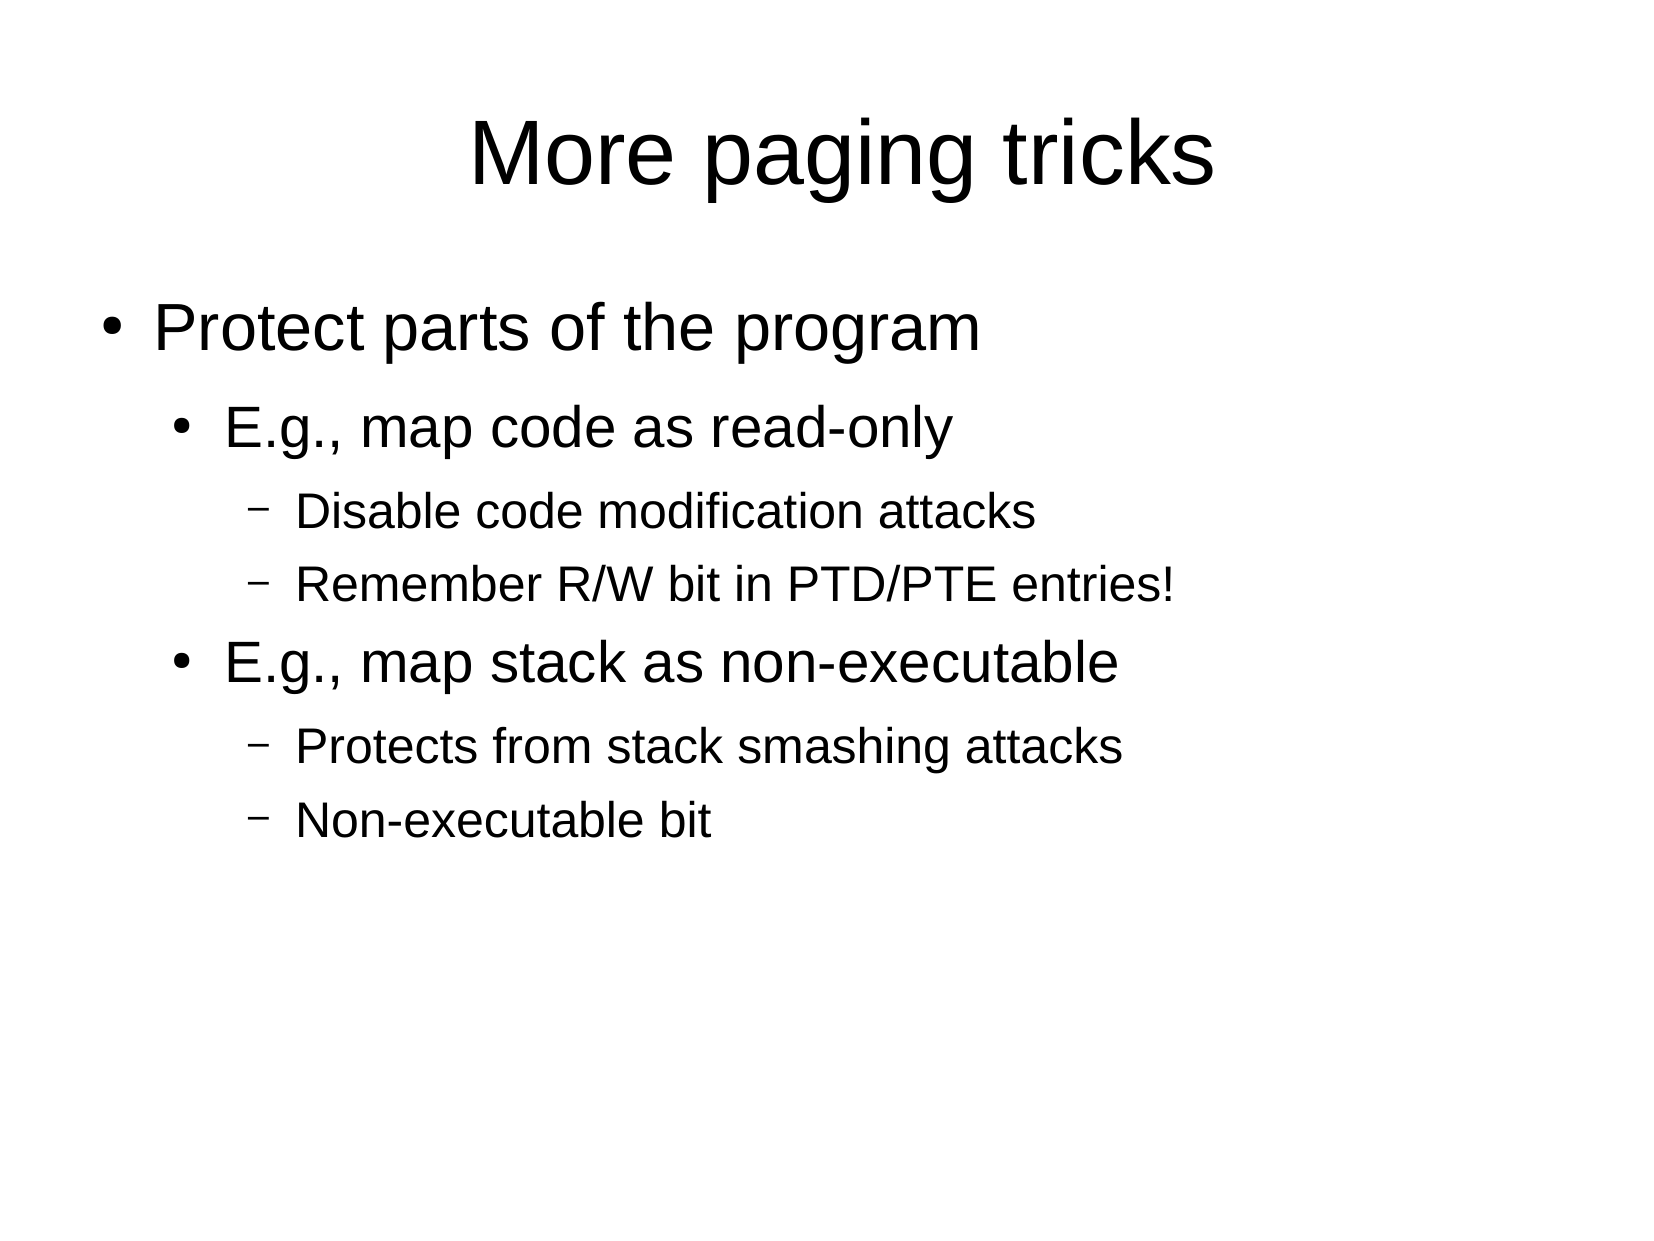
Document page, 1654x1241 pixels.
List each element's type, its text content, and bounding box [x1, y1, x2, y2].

list Protect parts of the program E.g., map code as read-only Disable code modification attacks Remember R/W bit in PTD/PTE entries! E.g., map stack as non-executable Protects from stack smashing attacks Non-executable bit [82, 290, 1571, 1163]
title More paging tricks [82, 49, 1571, 257]
